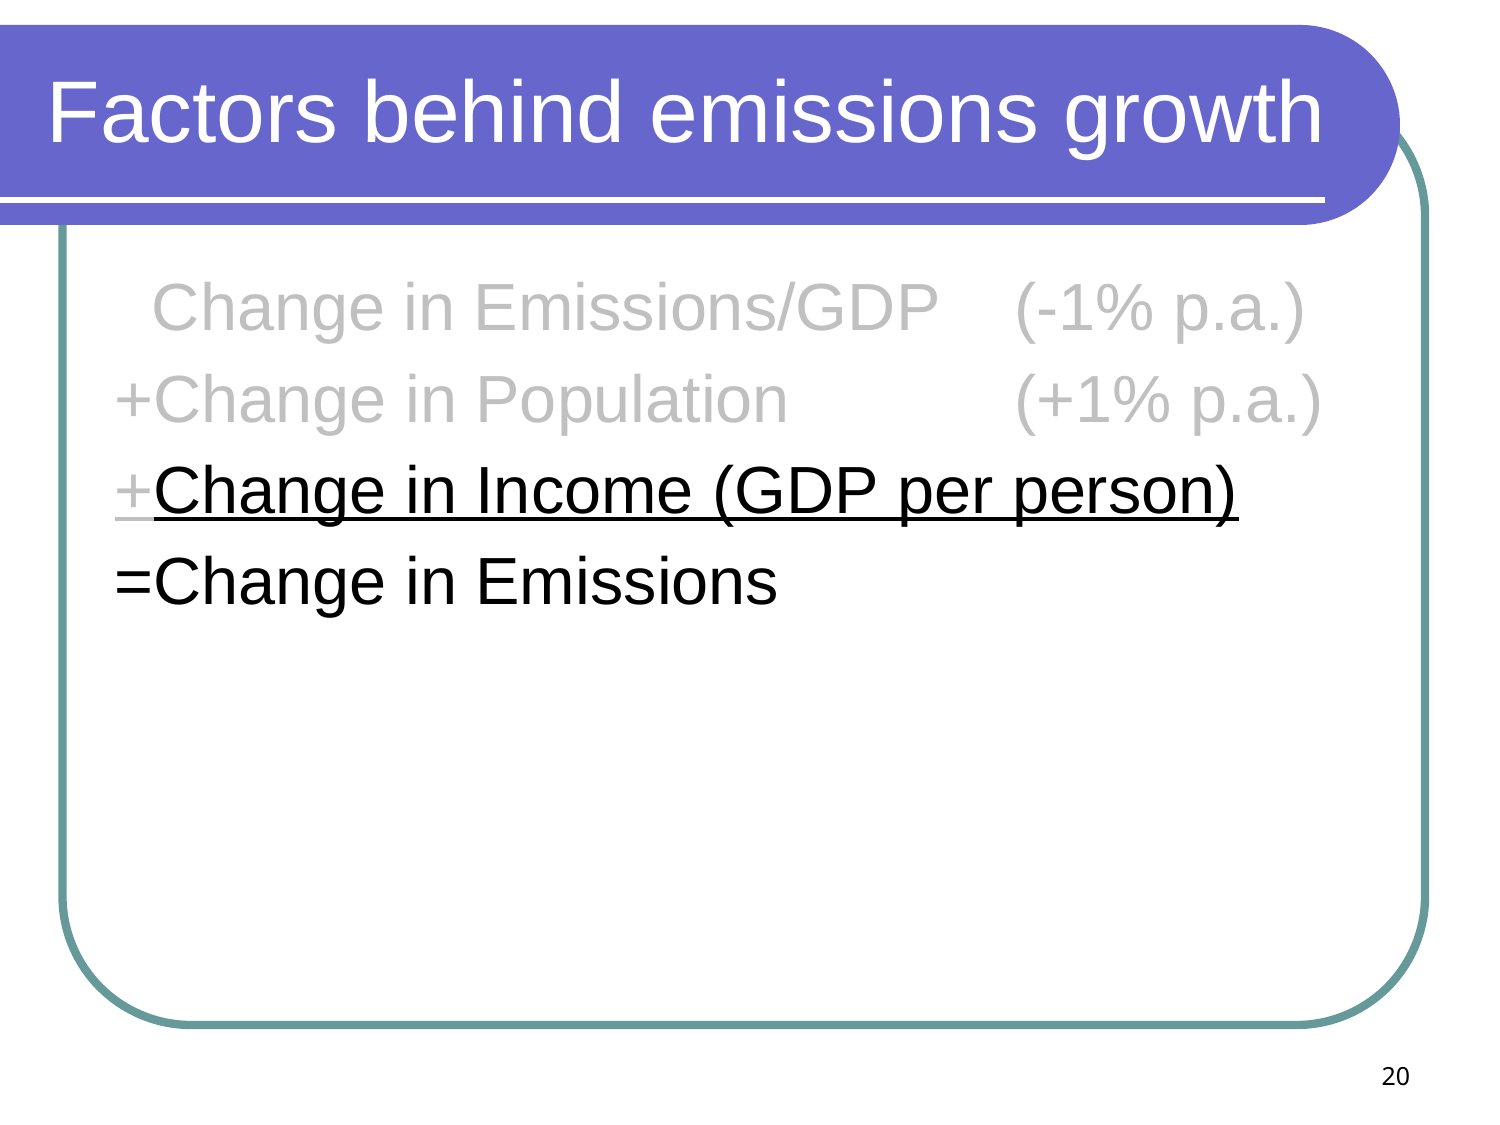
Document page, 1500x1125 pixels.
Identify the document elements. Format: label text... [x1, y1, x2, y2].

title Factors behind emissions growth [31, 37, 1347, 188]
list Change in Emissions/GDP (-1% p.a.) +Change in Population (+1% p.a.) +Change in Income (GDP per person) =Change in Emissions [99, 262, 1401, 988]
